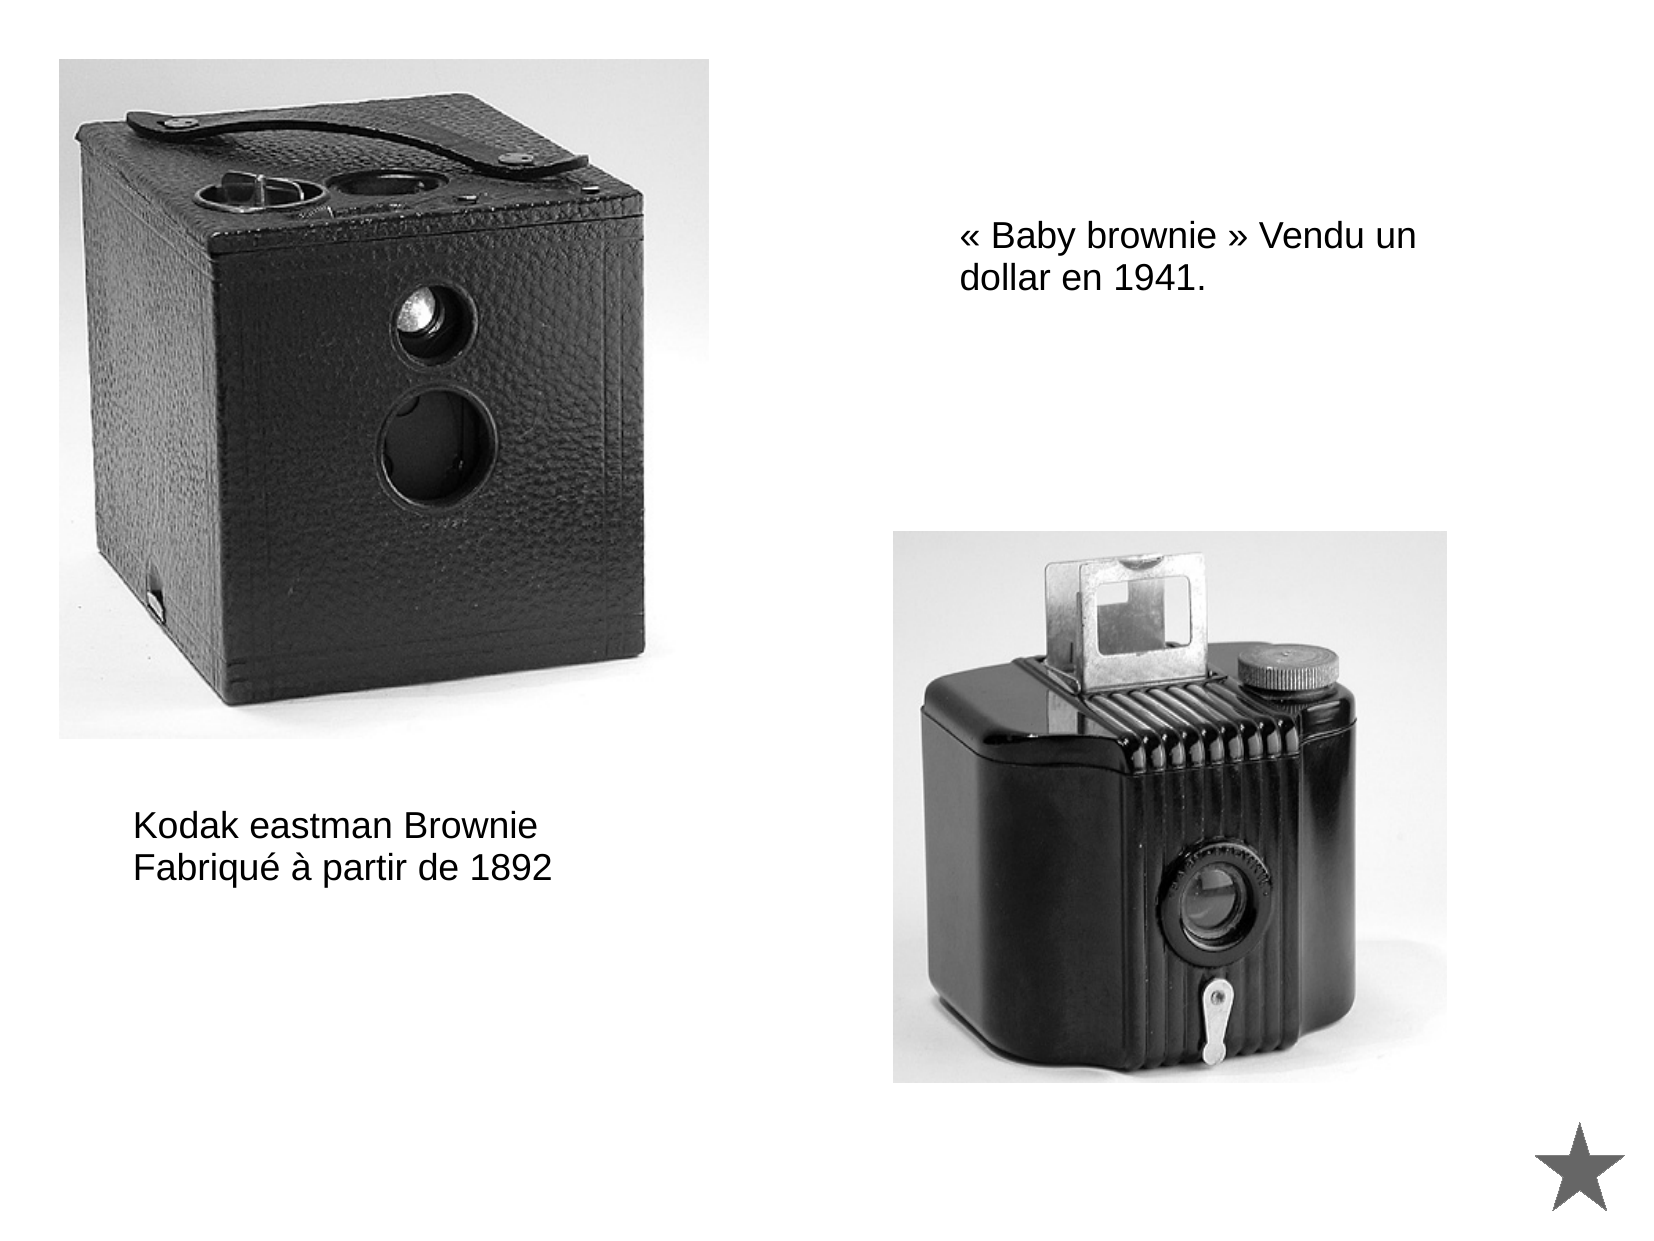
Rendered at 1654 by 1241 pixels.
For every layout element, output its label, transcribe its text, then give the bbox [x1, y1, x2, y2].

text_box « Baby brownie » Vendu un dollar en 1941. [944, 206, 1447, 306]
text_box Kodak eastman Brownie Fabriqué à partir de 1892 [118, 797, 591, 897]
picture [59, 59, 709, 739]
picture [893, 531, 1447, 1083]
text_box [1535, 1122, 1625, 1211]
